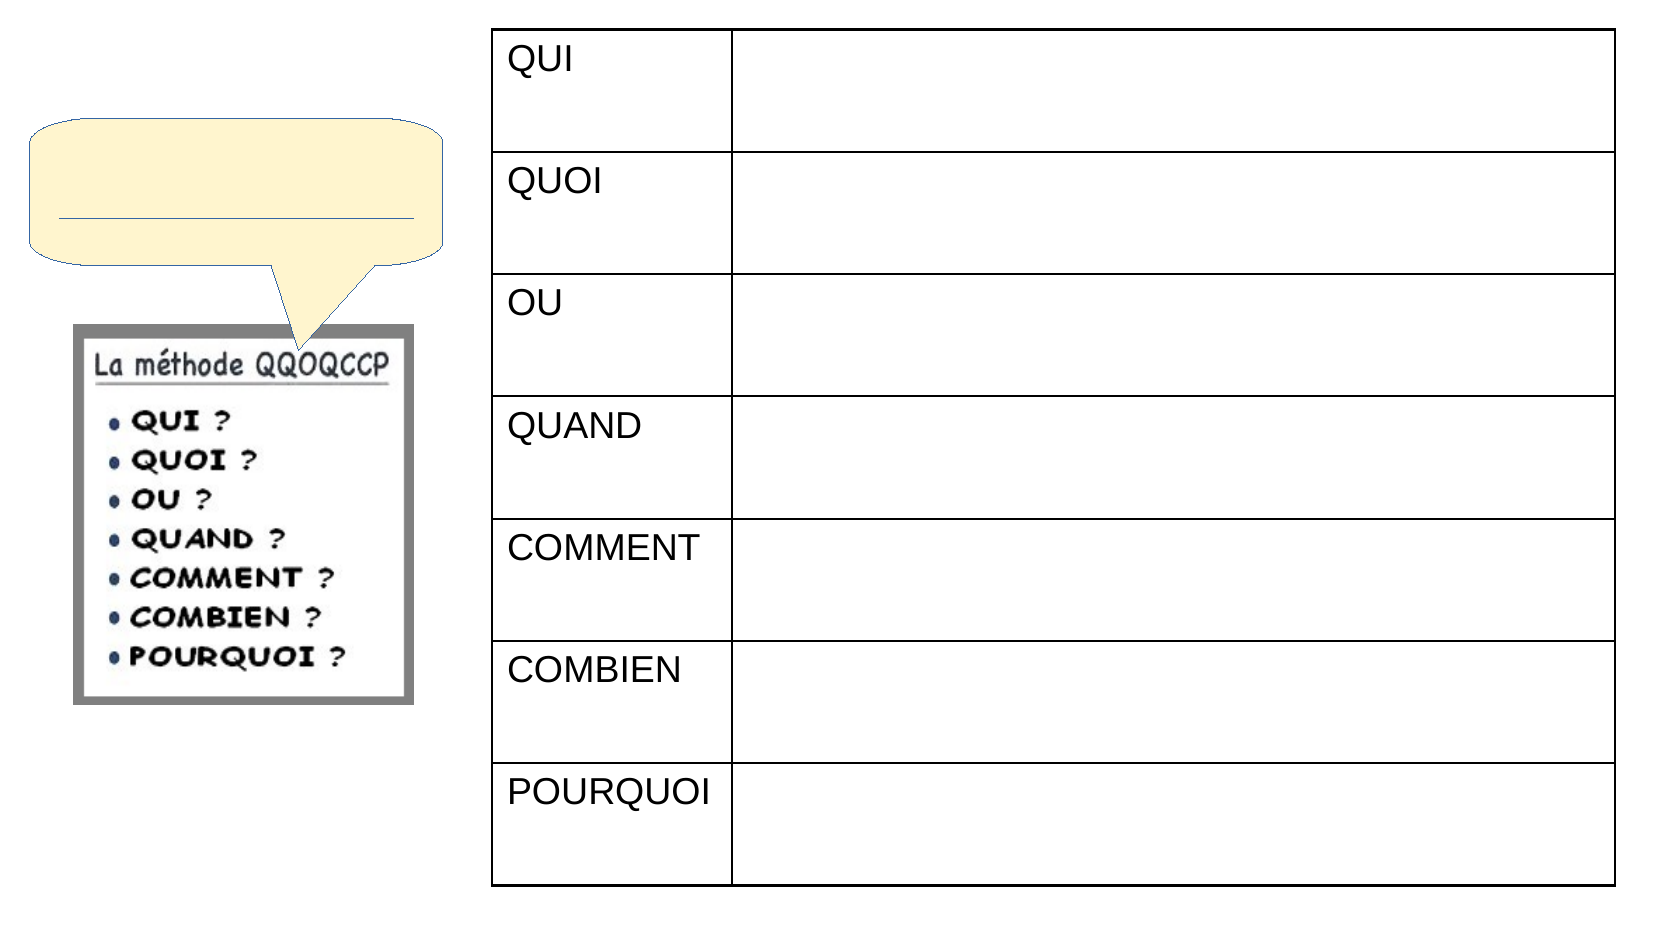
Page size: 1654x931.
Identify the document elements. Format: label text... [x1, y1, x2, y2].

table_header [733, 31, 1614, 151]
table_cell [733, 642, 1614, 762]
table_cell [733, 275, 1614, 395]
table_cell OU [493, 275, 731, 395]
table_cell [733, 397, 1614, 518]
table_cell COMMENT [493, 520, 731, 640]
table_cell COMBIEN [493, 642, 731, 762]
table_cell POURQUOI [493, 764, 731, 884]
table_cell QUOI [493, 153, 731, 273]
table_cell [733, 520, 1614, 640]
table_cell [733, 153, 1614, 273]
table_cell [733, 764, 1614, 884]
table_cell QUAND [493, 397, 731, 518]
table_header QUI [493, 31, 731, 151]
picture [73, 324, 414, 705]
text_box [29, 118, 443, 351]
